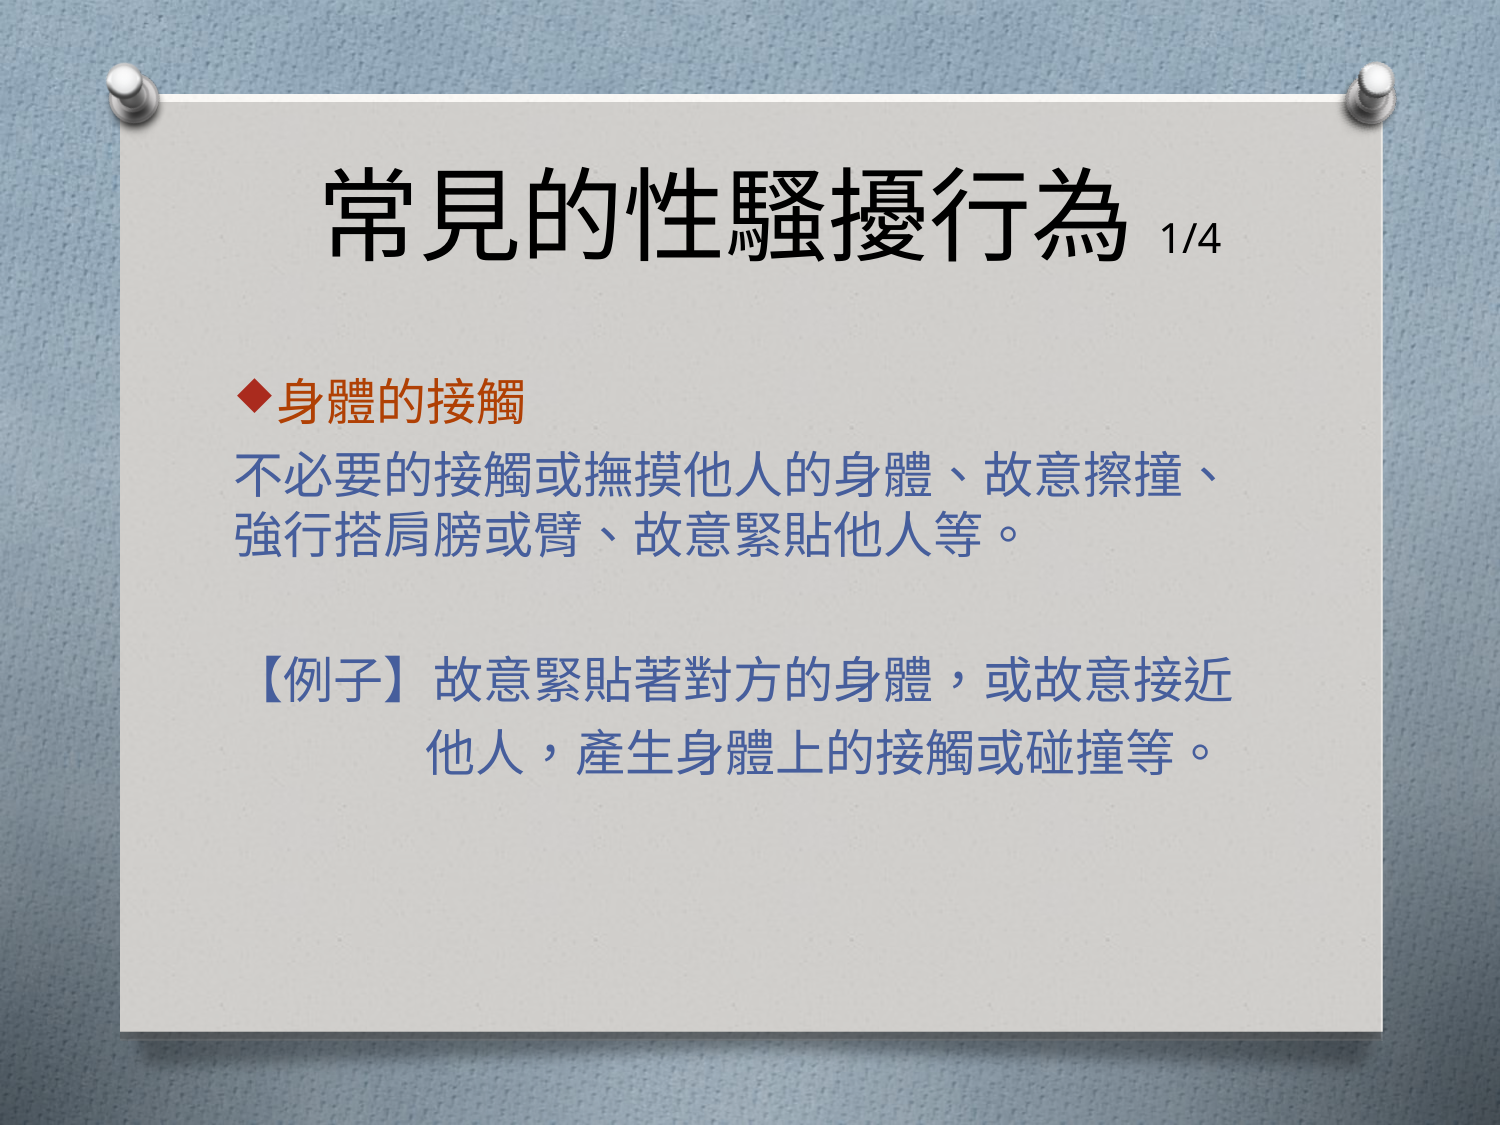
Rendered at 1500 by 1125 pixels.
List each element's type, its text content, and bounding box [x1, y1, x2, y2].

picture [0, 0, 1500, 1125]
list 身體的接觸 不必要的接觸或撫摸他人的身體、故意擦撞、強行搭肩膀或臂、故意緊貼他人等。 【例子】故意緊貼著對方的身體，或故意接近 他人，產生身體上的接觸或碰撞等。 [218, 290, 1260, 910]
title 常見的性騷擾行為1/4 [112, 137, 1428, 282]
